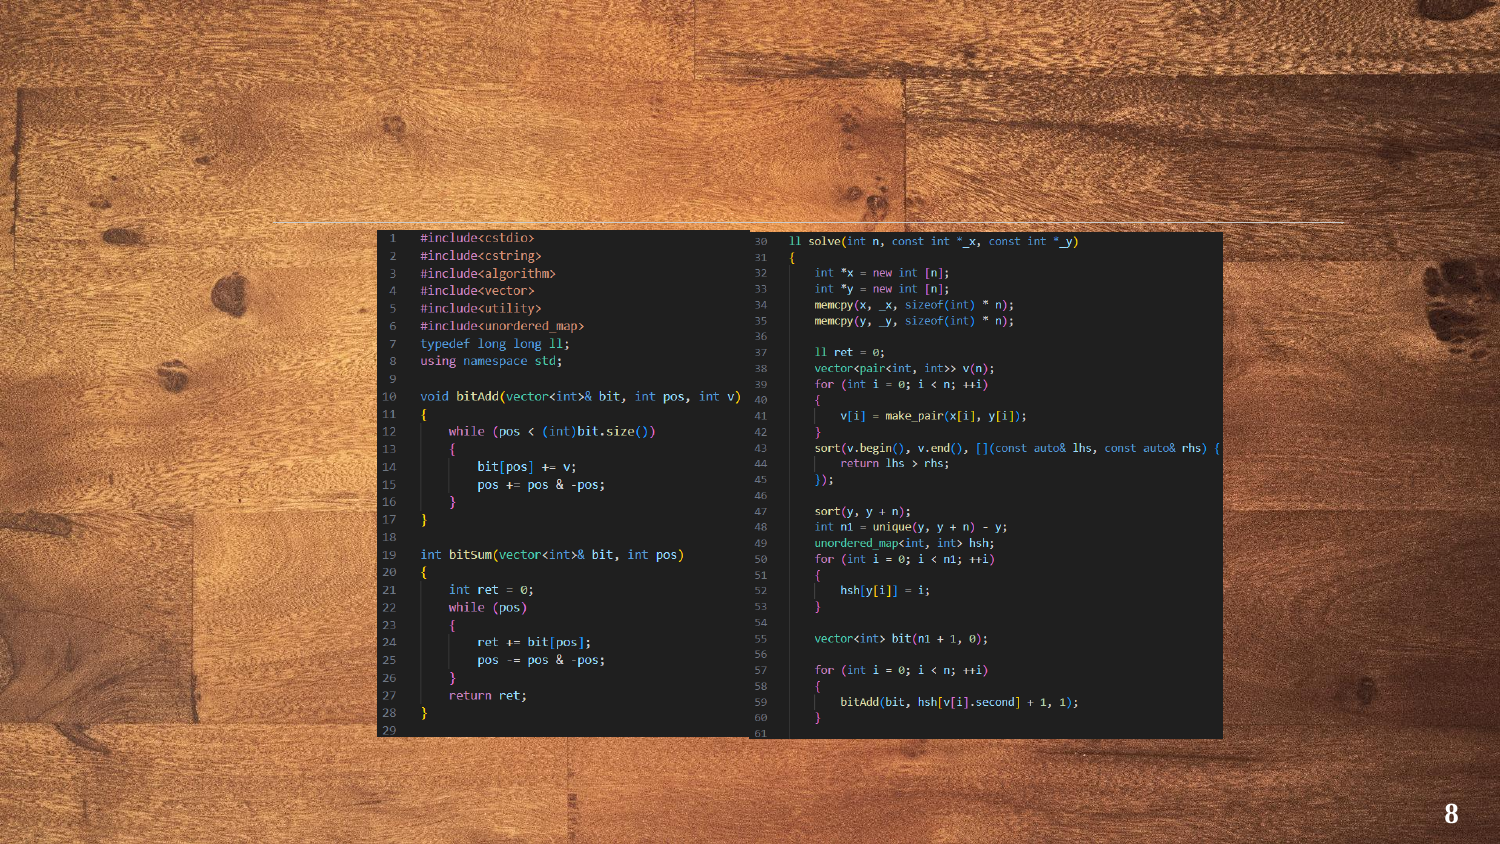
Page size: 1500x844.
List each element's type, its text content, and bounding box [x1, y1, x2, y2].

slide_number 8 [1429, 779, 1500, 844]
picture [377, 230, 1223, 739]
title 範例程式 [255, 117, 1341, 233]
